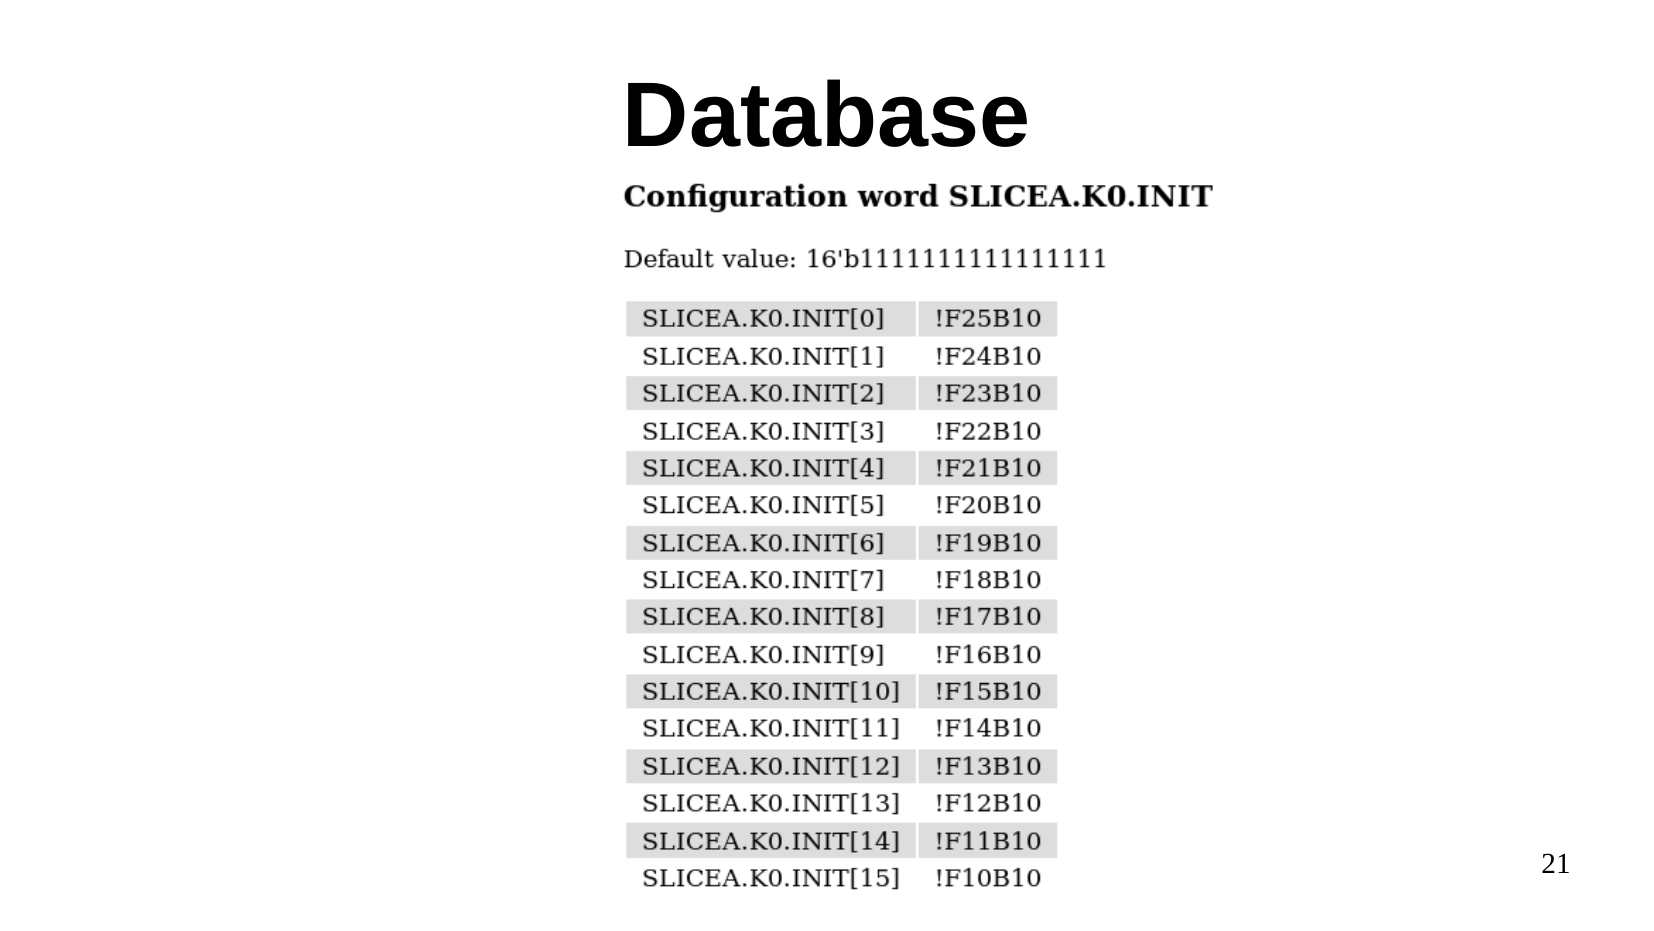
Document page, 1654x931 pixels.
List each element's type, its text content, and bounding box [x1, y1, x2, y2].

title Database [82, 37, 1571, 193]
picture [618, 177, 1217, 912]
